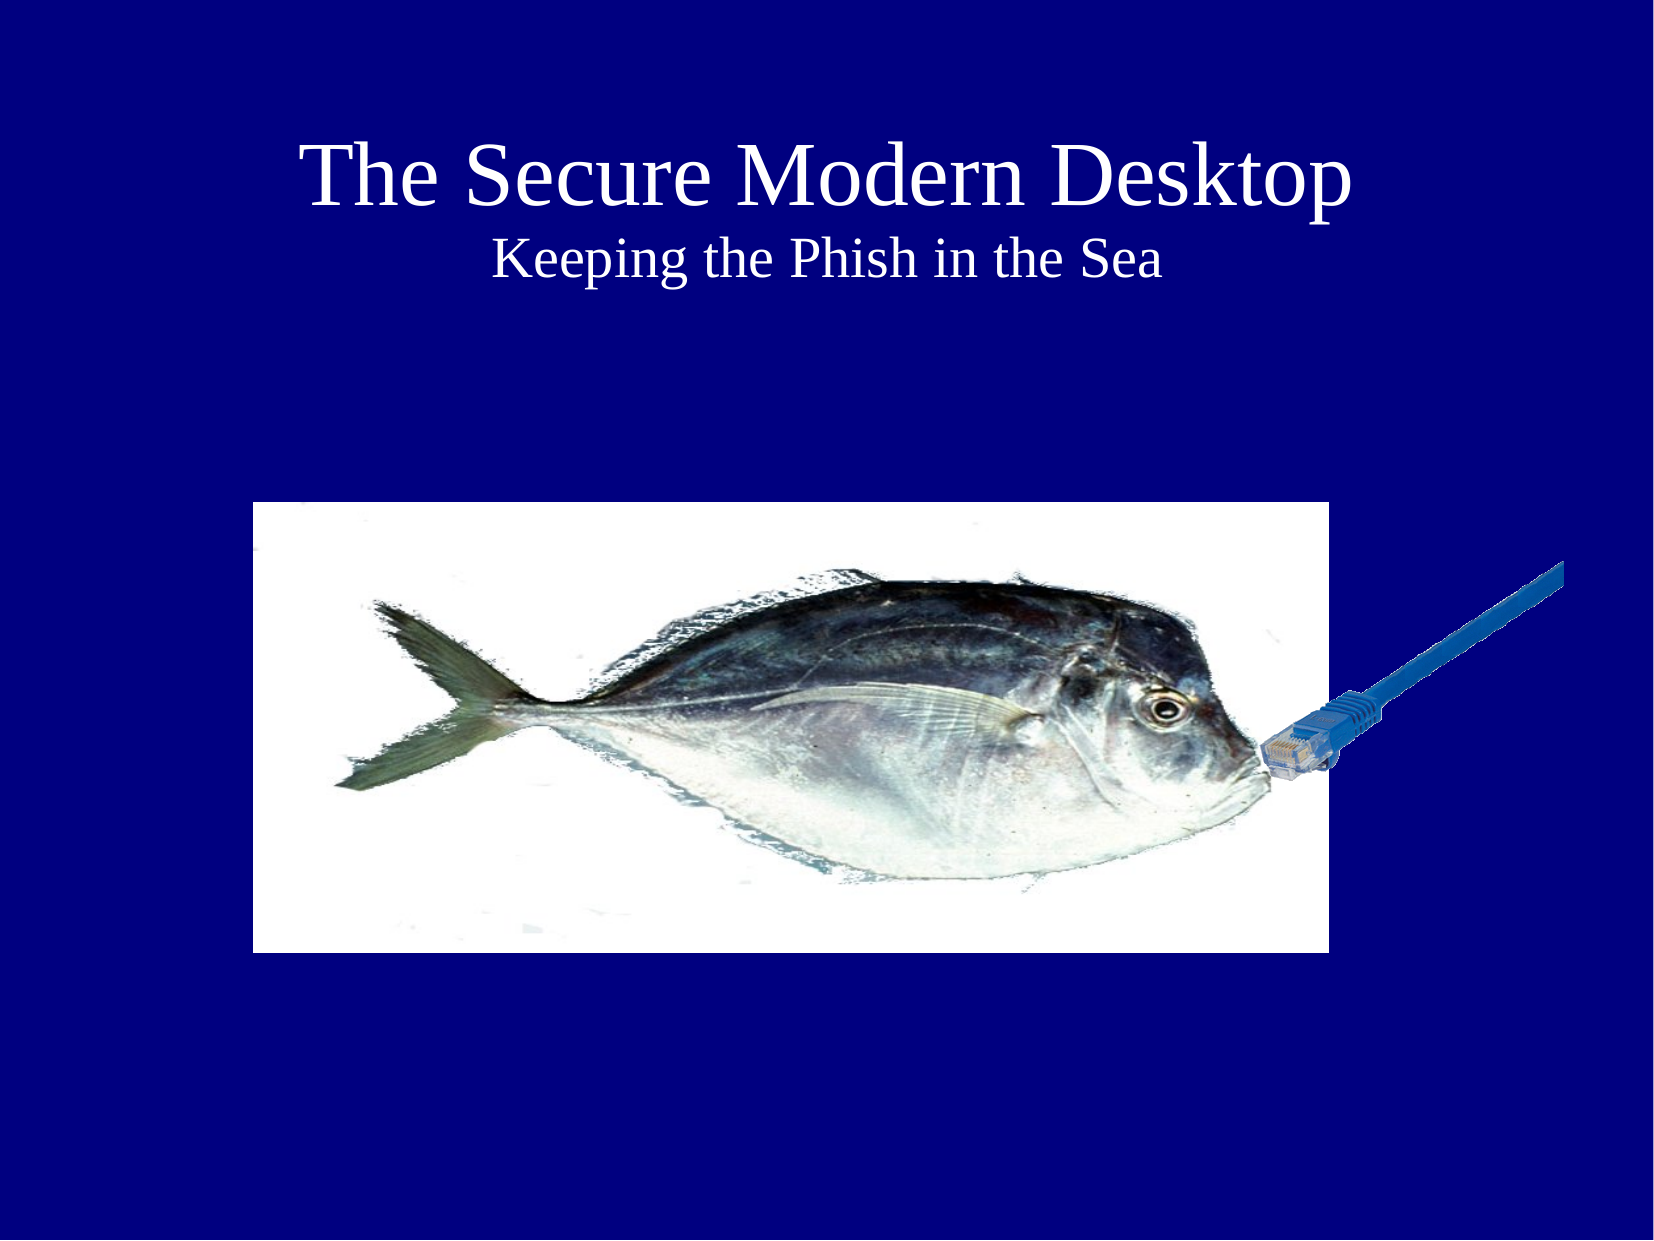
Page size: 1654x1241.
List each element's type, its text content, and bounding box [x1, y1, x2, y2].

title The Secure Modern Desktop Keeping the Phish in the Sea [121, 102, 1534, 311]
picture [253, 447, 1643, 953]
